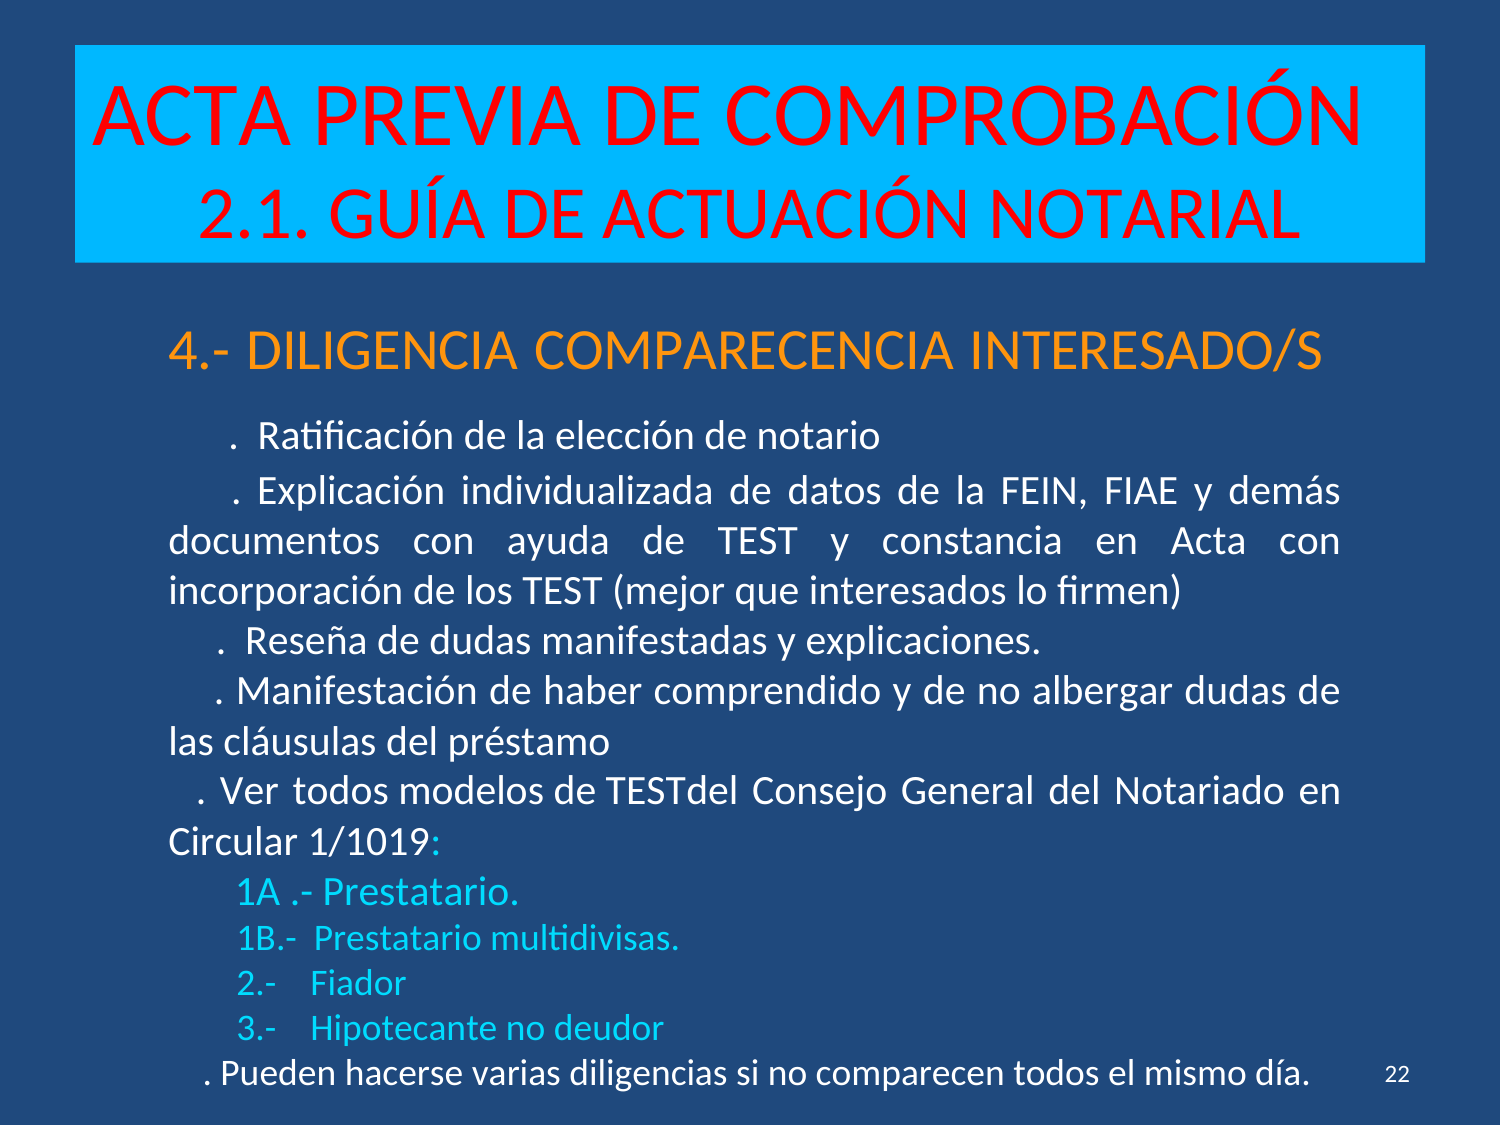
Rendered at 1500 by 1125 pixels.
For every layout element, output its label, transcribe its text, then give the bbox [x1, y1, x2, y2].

text_box ACTA PREVIA DE COMPROBACIÓN 2.1. GUÍA DE ACTUACIÓN NOTARIAL [75, 45, 1426, 263]
text_box 4.- DILIGENCIA COMPARECENCIA INTERESADO/S . Ratificación de la elección de notario . Explicación individualizada de datos de la FEIN, FIAE y demás documentos con ayuda de TEST y constancia en Acta con incorporación de los TEST (mejor que interesados lo firmen) . Reseña de dudas manifestadas y explicaciones. . Manifestación de haber comprendido y de no albergar dudas de las cláusulas del préstamo . Ver todos modelos de TESTdel Consejo General del Notariado en Circular 1/1019: 1A .- Prestatario. 1B.- Prestatario multidivisas. 2.- Fiador 3.- Hipotecante no deudor . Pueden hacerse varias diligencias si no comparecen todos el mismo día. [153, 295, 1357, 951]
text_box <número> [1074, 1042, 1426, 1103]
